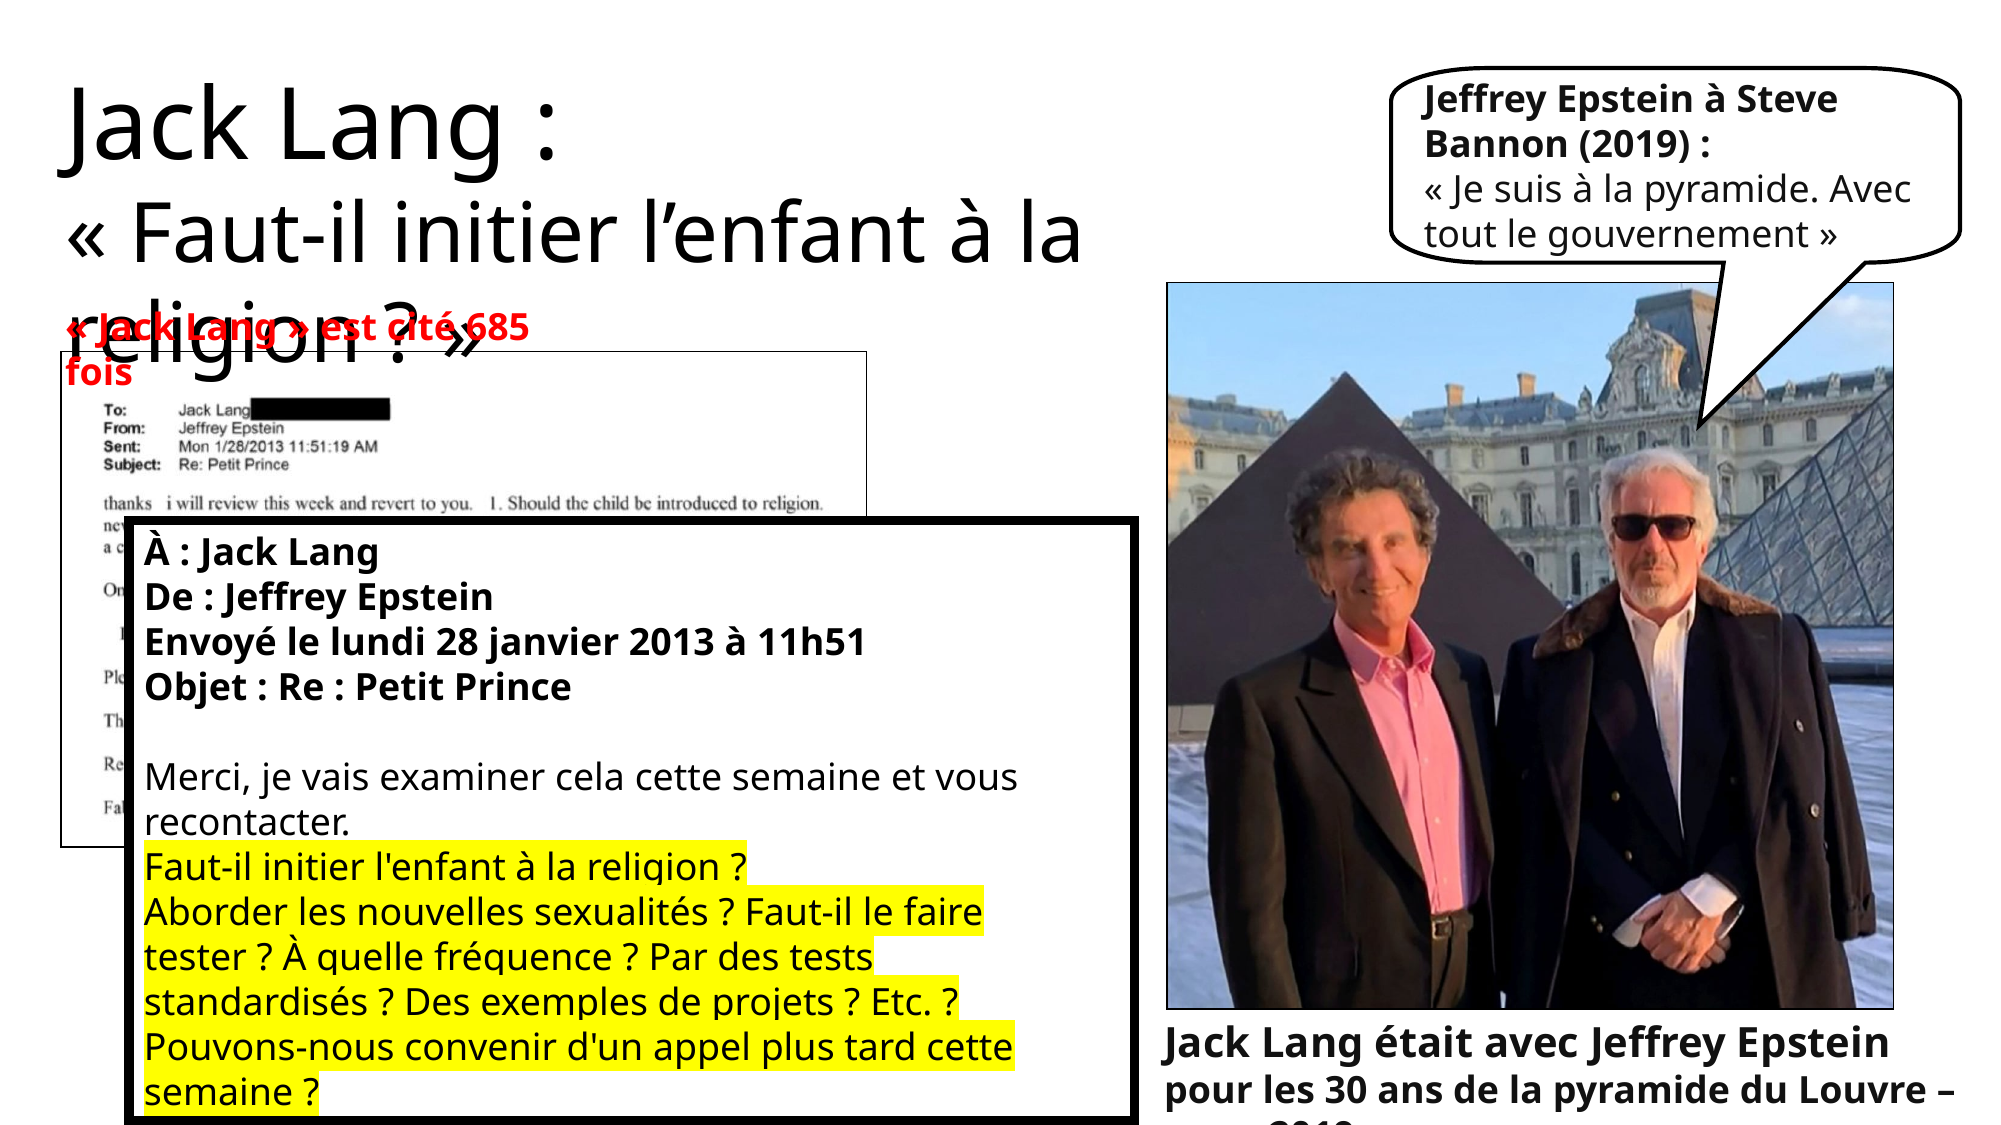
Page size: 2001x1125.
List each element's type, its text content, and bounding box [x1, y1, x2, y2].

text_box Jack Lang : « Faut-il initier l’enfant à la religion ? » [50, 52, 1373, 290]
text_box À : Jack Lang De : Jeffrey Epstein Envoyé le lundi 28 janvier 2013 à 11h51 Objet : Re : Petit Prince Merci, je vais examiner cela cette semaine et vous recontacter. Faut-il initier l'enfant à la religion ? Aborder les nouvelles sexualités ? Faut-il le faire tester ? À quelle fréquence ? Par des tests standardisés ? Des exemples de projets ? Etc. ? Pouvons-nous convenir d'un appel plus tard cette semaine ? [128, 520, 1135, 1081]
text_box Jeffrey Epstein à Steve Bannon (2019) : « Je suis à la pyramide. Avec tout le gouvernement » [1391, 68, 1960, 426]
picture [61, 352, 866, 847]
text_box Jack Lang était avec Jeffrey Epstein pour les 30 ans de la pyramide du Louvre – mars 2019 [1149, 1008, 2000, 1120]
text_box « Jack Lang » est cité 685 fois [50, 295, 616, 357]
picture [1167, 283, 1893, 1008]
